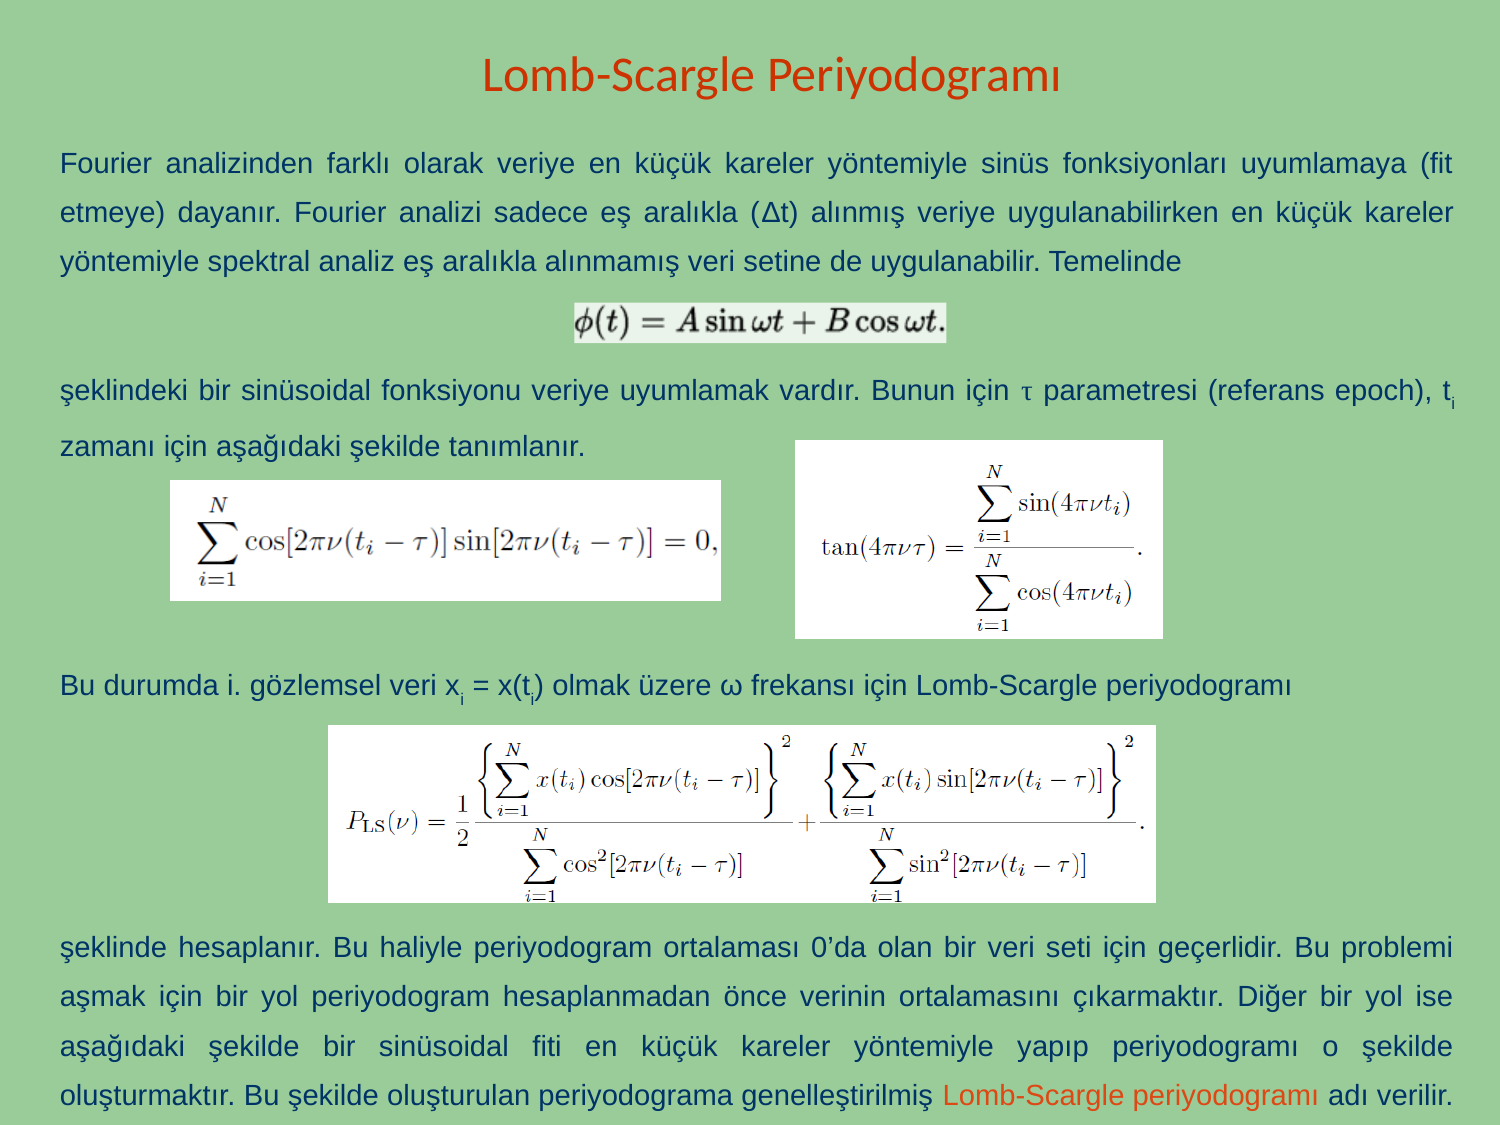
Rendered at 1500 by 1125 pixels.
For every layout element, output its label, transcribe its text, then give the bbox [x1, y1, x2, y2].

text_box Fourier analizinden farklı olarak veriye en küçük kareler yöntemiyle sinüs fonksiyonları uyumlamaya (fit etmeye) dayanır. Fourier analizi sadece eş aralıkla (Δt) alınmış veriye uygulanabilirken en küçük kareler yöntemiyle spektral analiz eş aralıkla alınmamış veri setine de uygulanabilir. Temelinde [45, 122, 1471, 286]
picture [170, 480, 721, 601]
picture [795, 440, 1163, 639]
text_box şeklindeki bir sinüsoidal fonksiyonu veriye uyumlamak vardır. Bunun için τ parametresi (referans epoch), ti zamanı için aşağıdaki şekilde tanımlanır. [45, 346, 1471, 470]
picture [328, 725, 1156, 903]
picture [574, 302, 947, 344]
text_box Bu durumda i. gözlemsel veri xi = x(ti) olmak üzere ω frekansı için Lomb-Scargle periyodogramı [45, 641, 1456, 717]
text_box şeklinde hesaplanır. Bu haliyle periyodogram ortalaması 0’da olan bir veri seti için geçerlidir. Bu problemi aşmak için bir yol periyodogram hesaplanmadan önce verinin ortalamasını çıkarmaktır. Diğer bir yol ise aşağıdaki şekilde bir sinüsoidal fiti en küçük kareler yöntemiyle yapıp periyodogramı o şekilde oluşturmaktır. Bu şekilde oluşturulan periyodograma genelleştirilmiş Lomb-Scargle periyodogramı adı verilir. [45, 907, 1471, 1119]
title Lomb-Scargle Periyodogramı [135, 22, 1410, 122]
